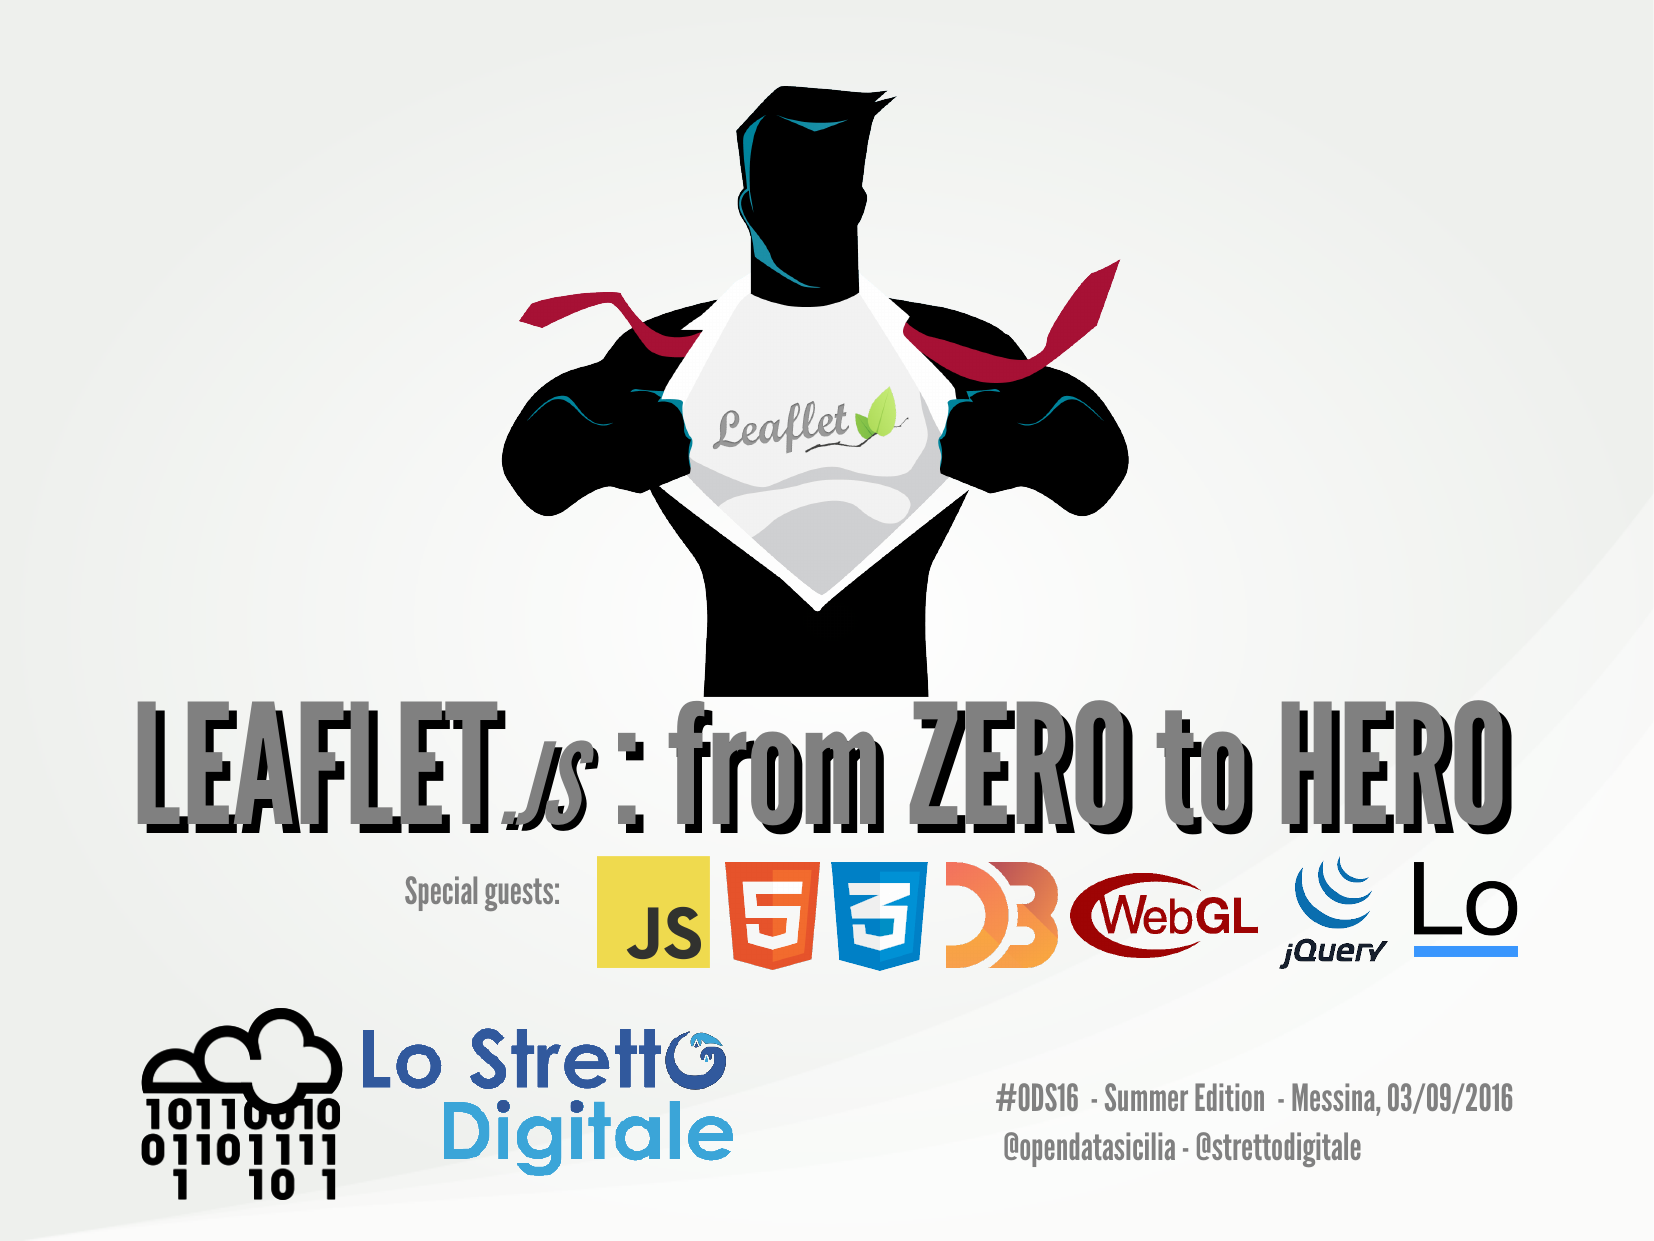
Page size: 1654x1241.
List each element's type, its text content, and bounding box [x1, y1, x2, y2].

text_box Special guests: [389, 862, 603, 923]
text_box #ODS16 - Summer Edition - Messina, 03/09/2016 [980, 1068, 1536, 1129]
picture [0, 0, 1654, 1241]
text_box LEAFLET.JS : from ZERO to HERO [0, 661, 1642, 877]
text_box @opendatasicilia - @strettodigitale [988, 1118, 1544, 1178]
